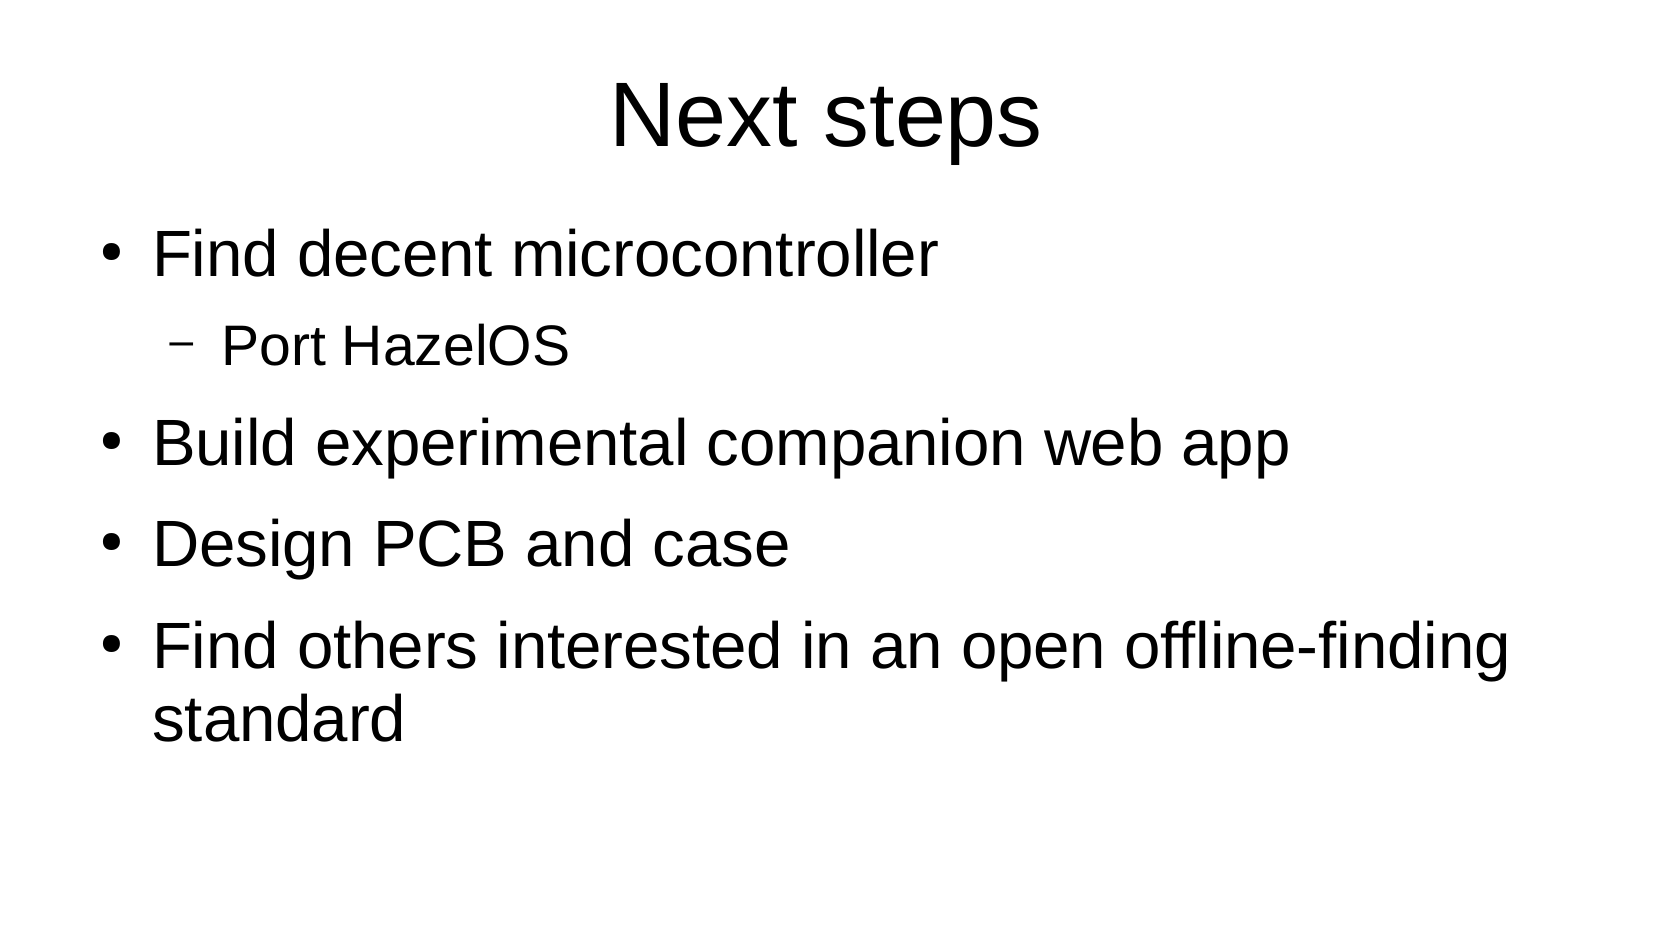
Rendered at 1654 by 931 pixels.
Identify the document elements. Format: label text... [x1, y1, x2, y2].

title Next steps [82, 37, 1571, 193]
list Find decent microcontroller Port HazelOS Build experimental companion web app Design PCB and case Find others interested in an open offline-finding standard [82, 217, 1571, 758]
